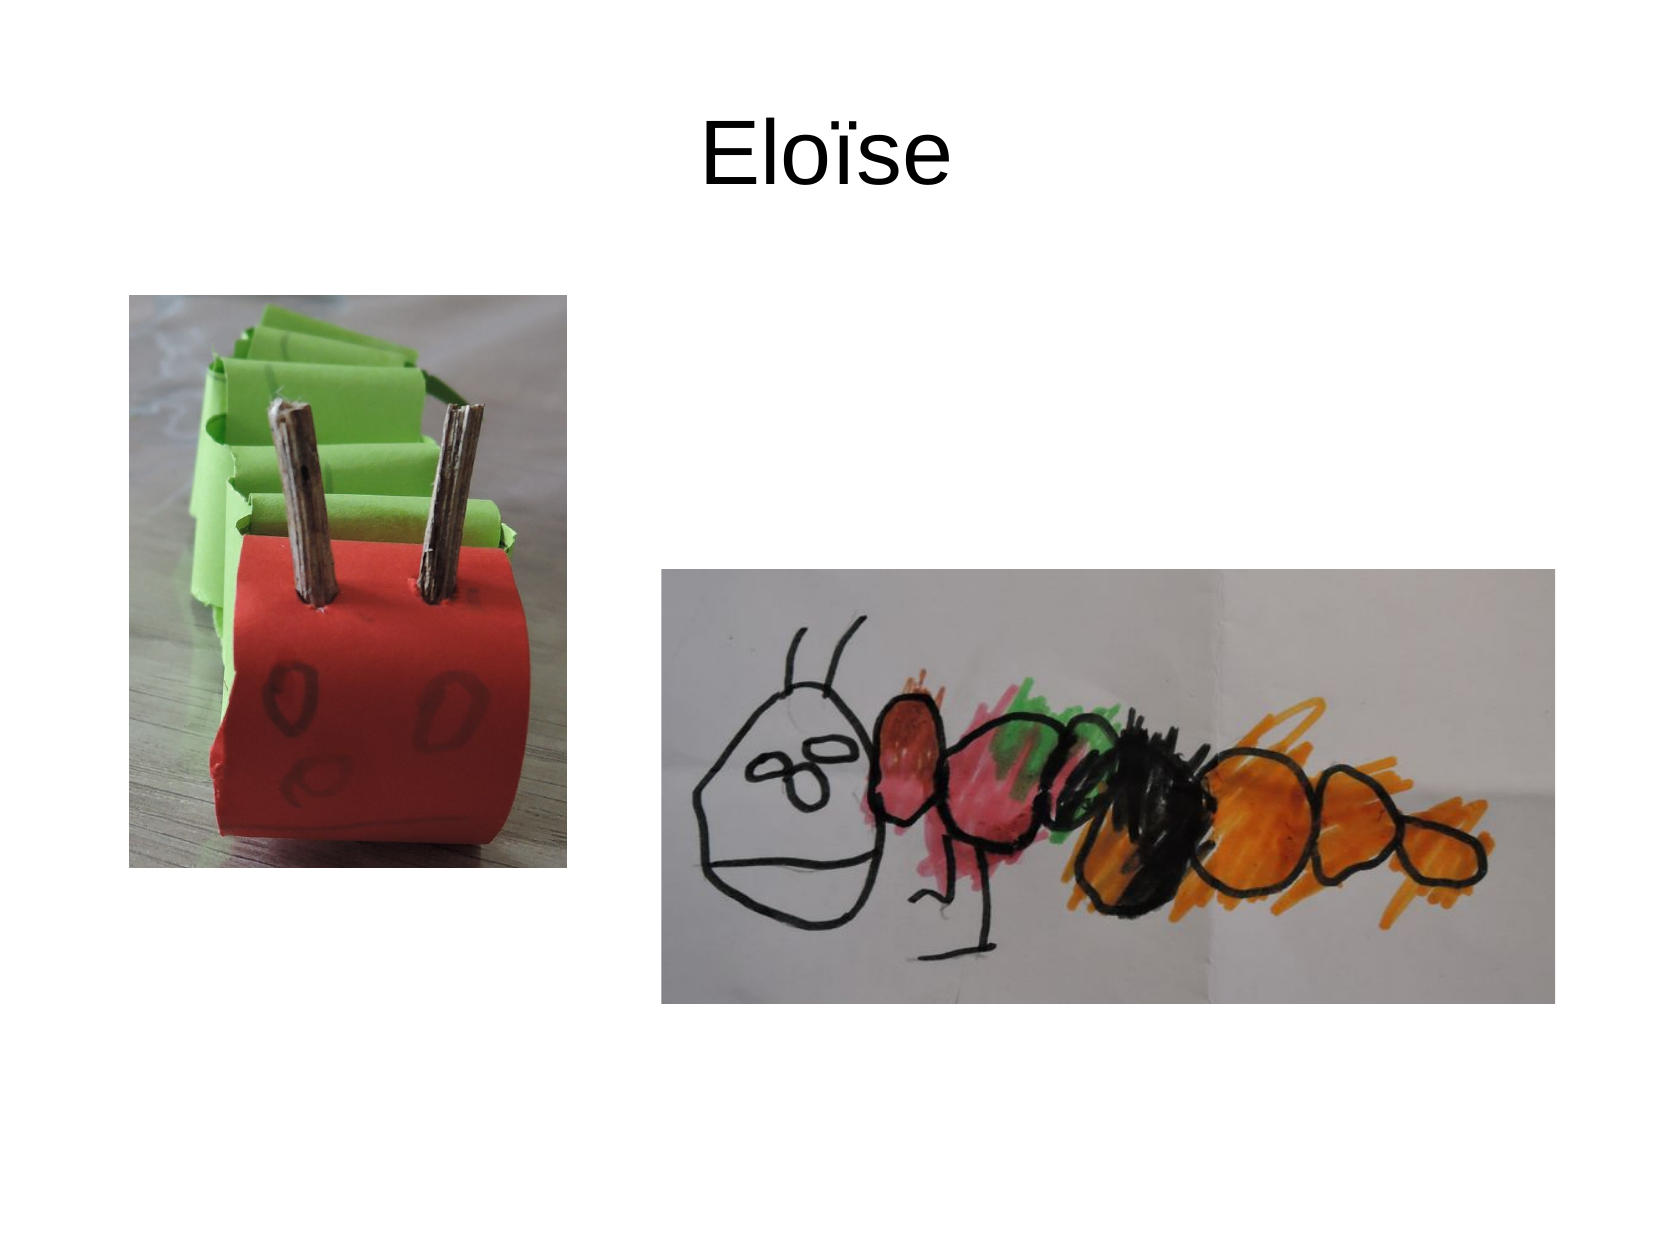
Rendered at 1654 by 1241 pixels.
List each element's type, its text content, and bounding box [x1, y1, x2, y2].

title Eloïse [82, 49, 1571, 257]
picture [661, 569, 1556, 1004]
picture [129, 295, 567, 868]
